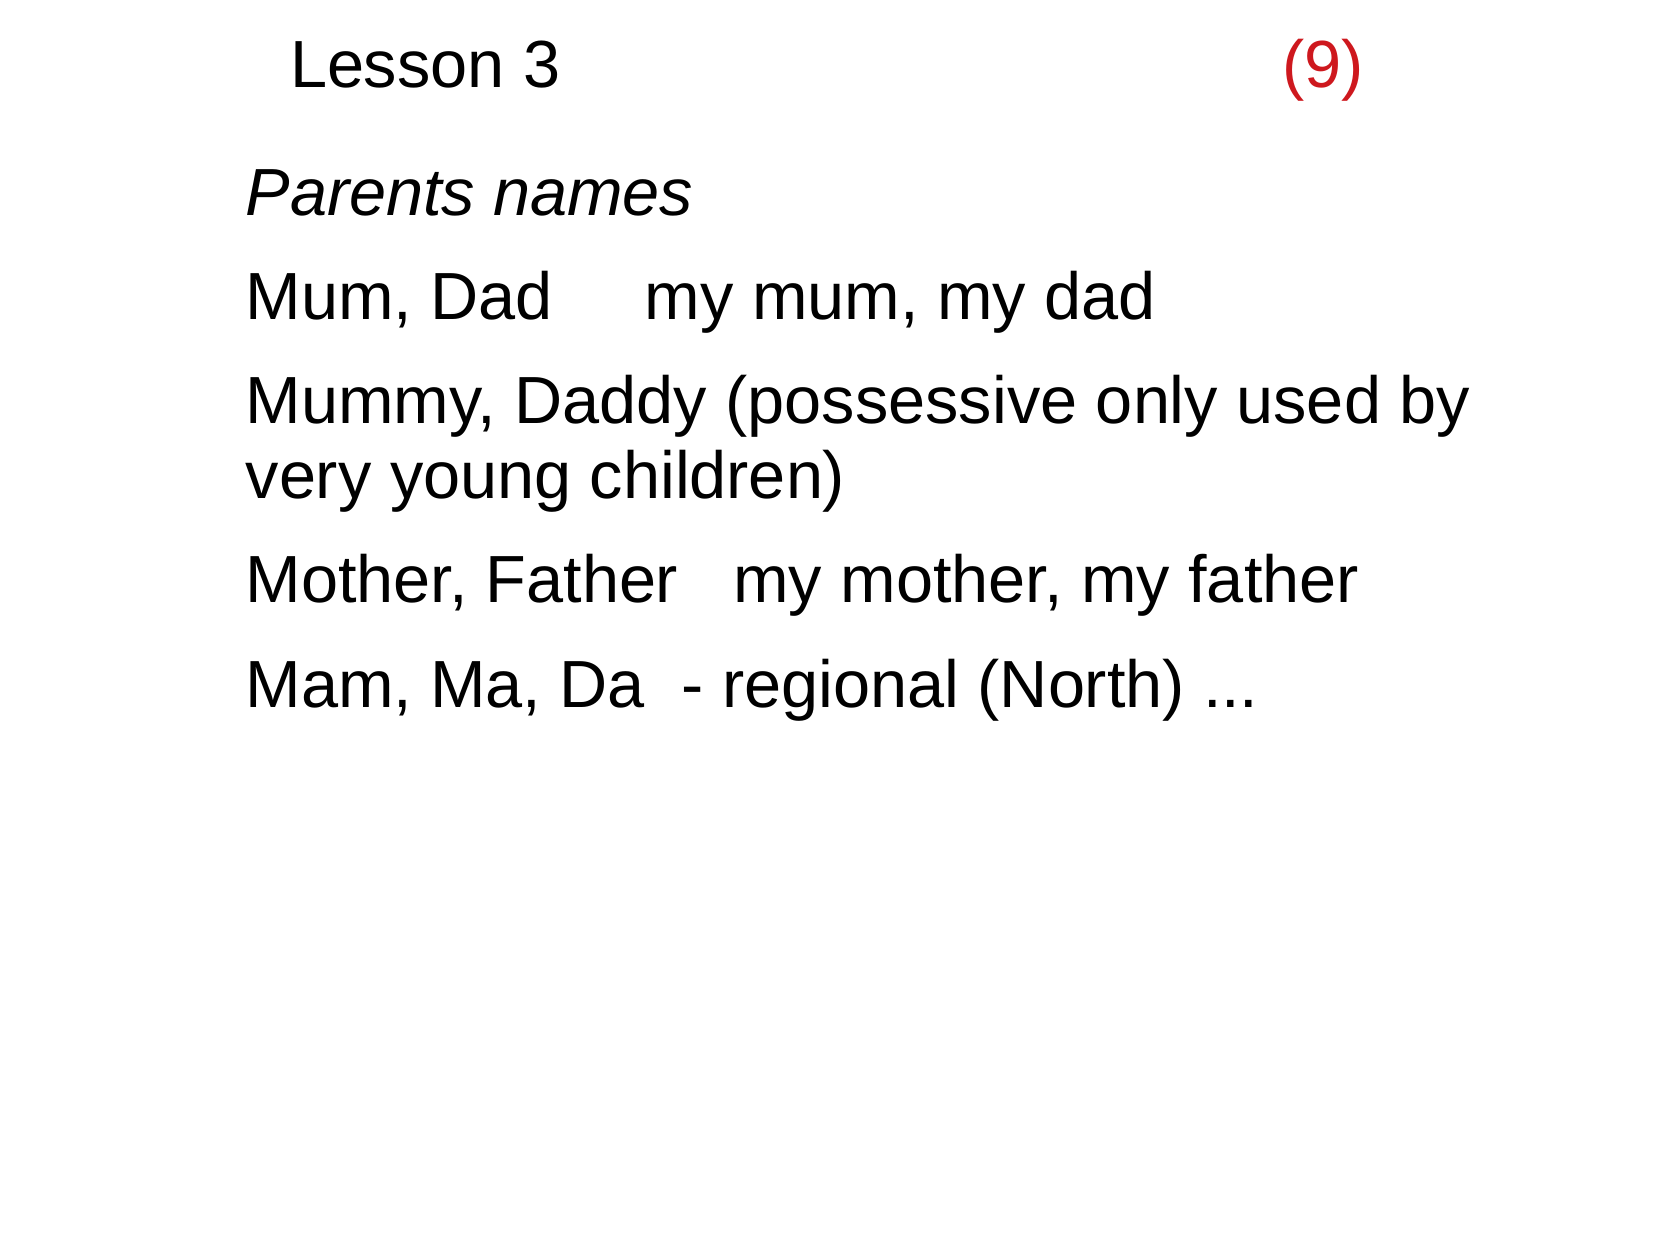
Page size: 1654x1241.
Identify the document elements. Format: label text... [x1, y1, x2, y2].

list Parents names Mum, Dad my mum, my dad Mummy, Daddy (possessive only used by very young children) Mother, Father my mother, my father Mam, Ma, Da - regional (North) ... [174, 154, 1571, 1123]
title Lesson 3 (9) [82, 26, 1571, 104]
